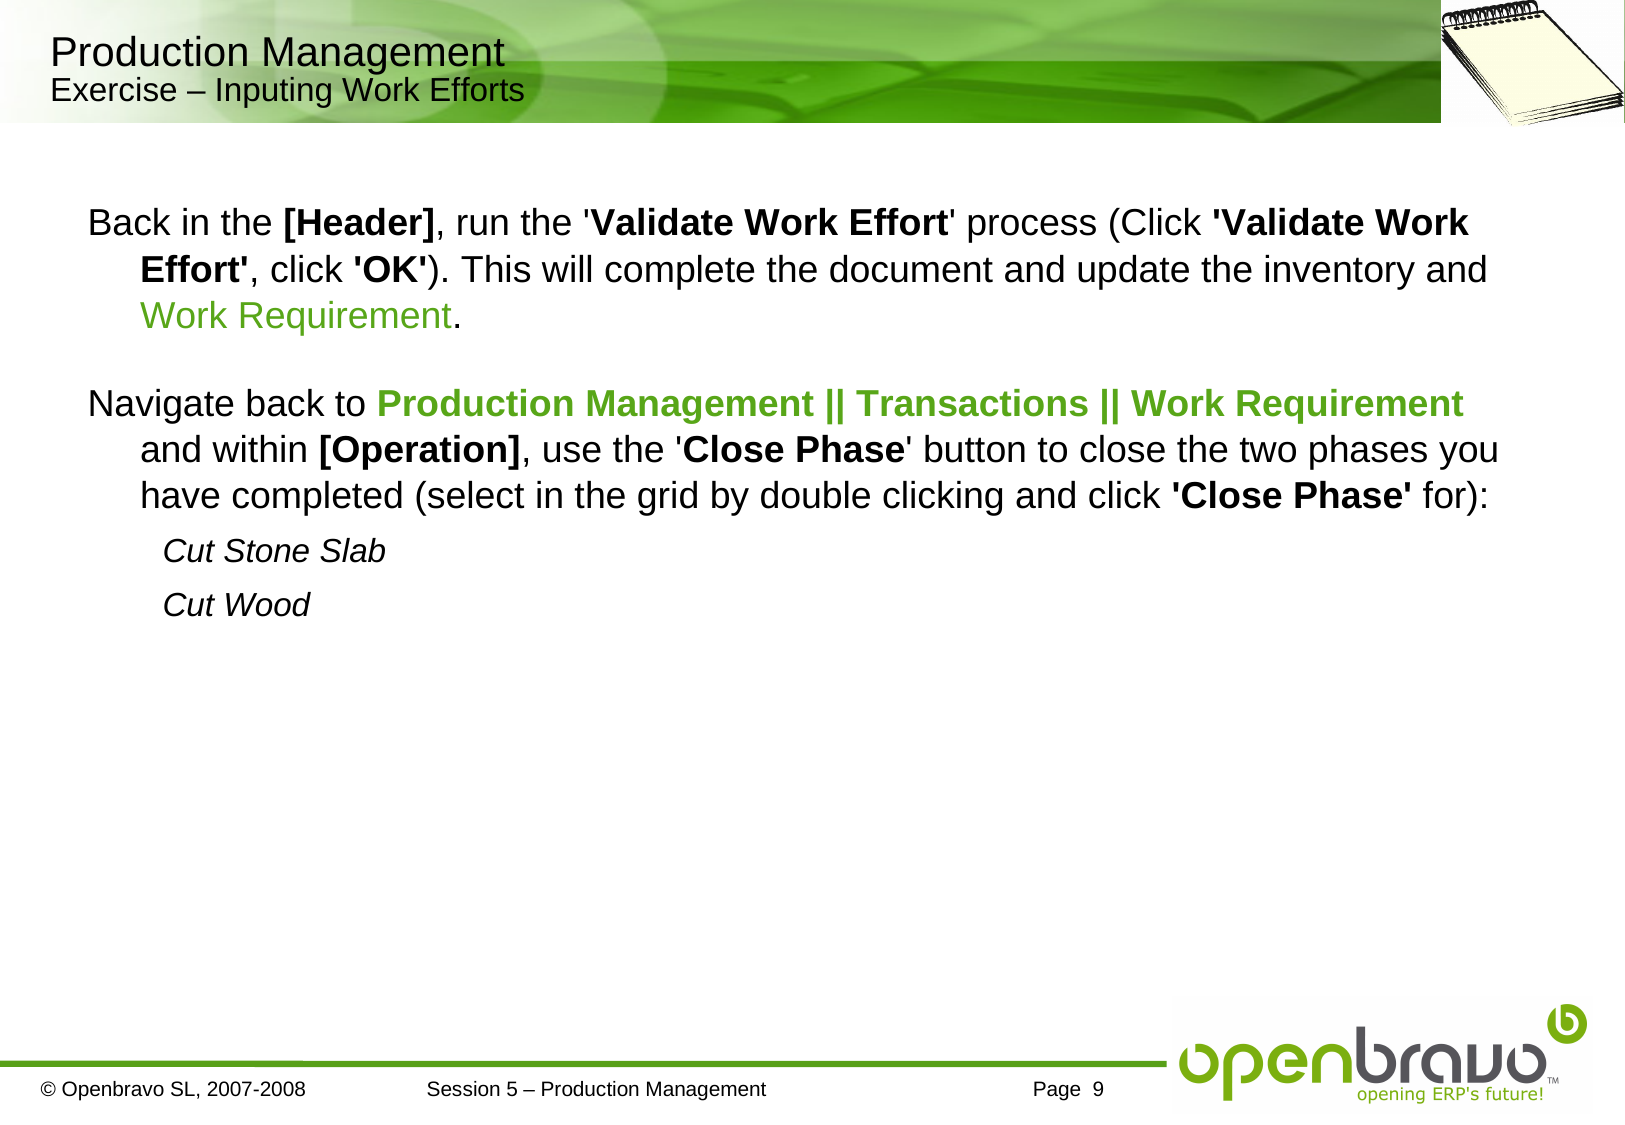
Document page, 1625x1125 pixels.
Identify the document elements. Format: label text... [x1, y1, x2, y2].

title Production Management Exercise – Inputing Work Efforts [37, 21, 1575, 115]
chart [1441, 0, 1624, 127]
picture [0, 0, 1441, 123]
picture [1172, 996, 1593, 1114]
list Back in the [Header], run the 'Validate Work Effort' process (Click 'Validate Work Effort', click 'OK'). This will complete the document and update the inventory and Work Requirement. Navigate back to Production Management || Transactions || Work Requirement and within [Operation], use the 'Close Phase' button to close the two phases you have completed (select in the grid by double clicking and click 'Close Phase' for): Cut Stone Slab Cut Wood [75, 191, 1528, 915]
